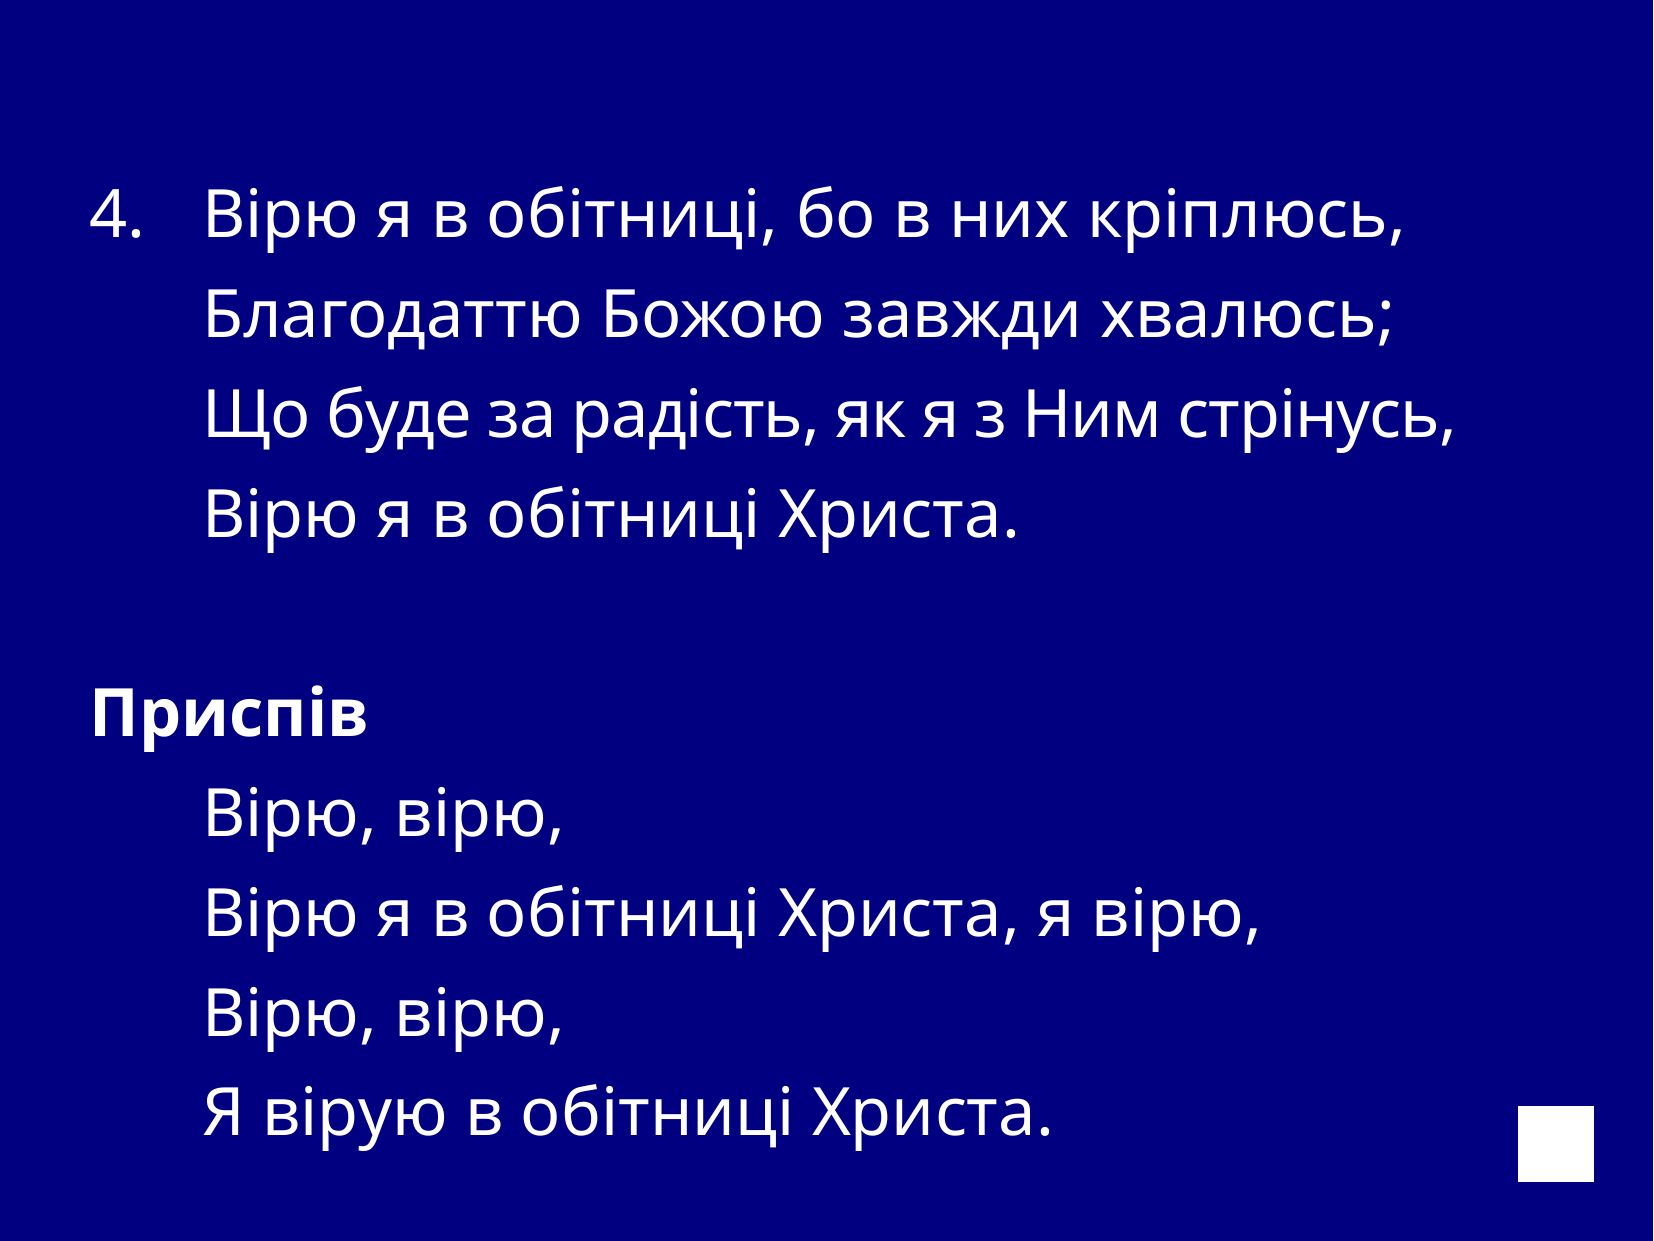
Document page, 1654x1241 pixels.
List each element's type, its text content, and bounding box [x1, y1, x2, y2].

text_box 4. Вірю я в обітниці, бо в них кріплюсь, Благодаттю Божою завжди хвалюсь; Що буде за радість, як я з Ним стрінусь, Вірю я в обітниці Христа. Приспів Вірю, вірю, Вірю я в обітниці Христа, я вірю, Вірю, вірю, Я вірую в обітниці Христа. [75, 150, 1653, 1163]
text_box [1518, 1163, 1594, 1182]
